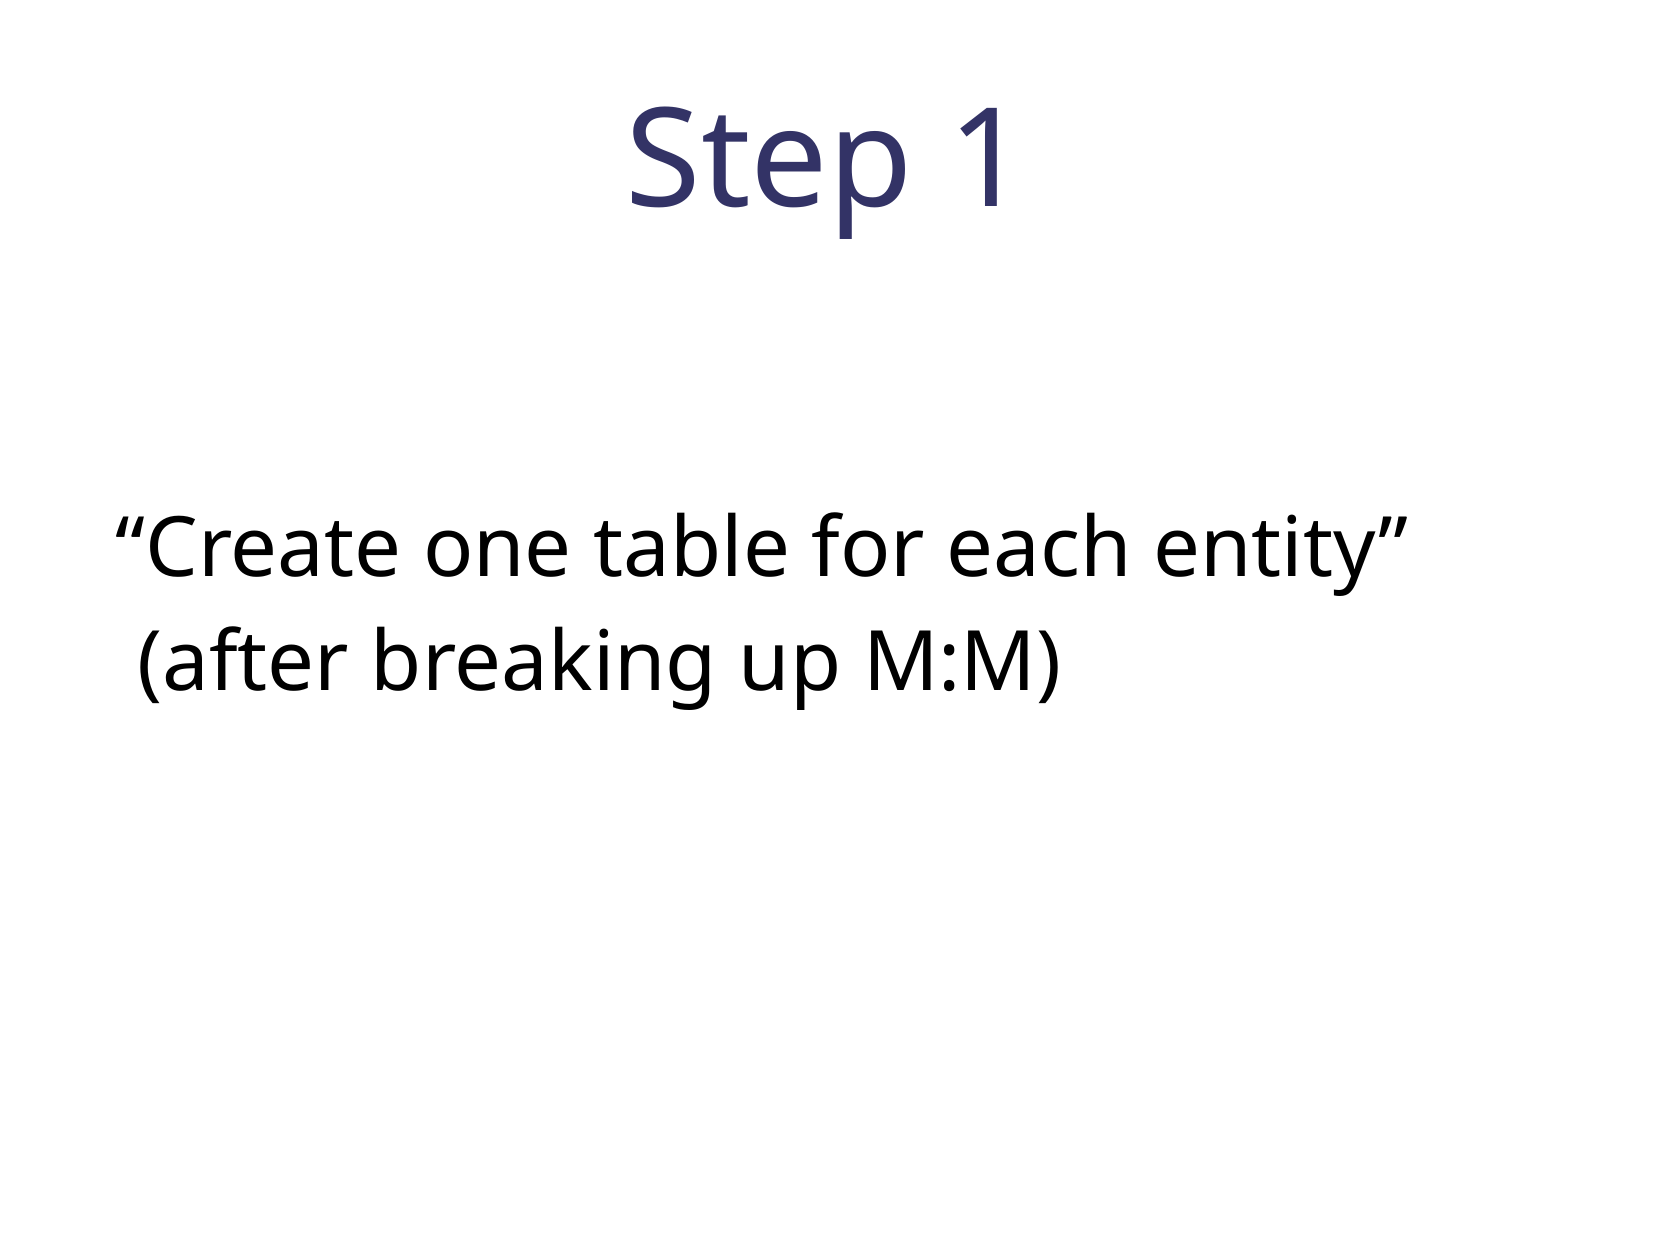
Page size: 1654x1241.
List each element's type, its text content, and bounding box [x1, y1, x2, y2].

subtitle “Create one table for each entity” (after breaking up M:M) [115, 487, 1571, 1094]
title Step 1 [82, 56, 1571, 250]
